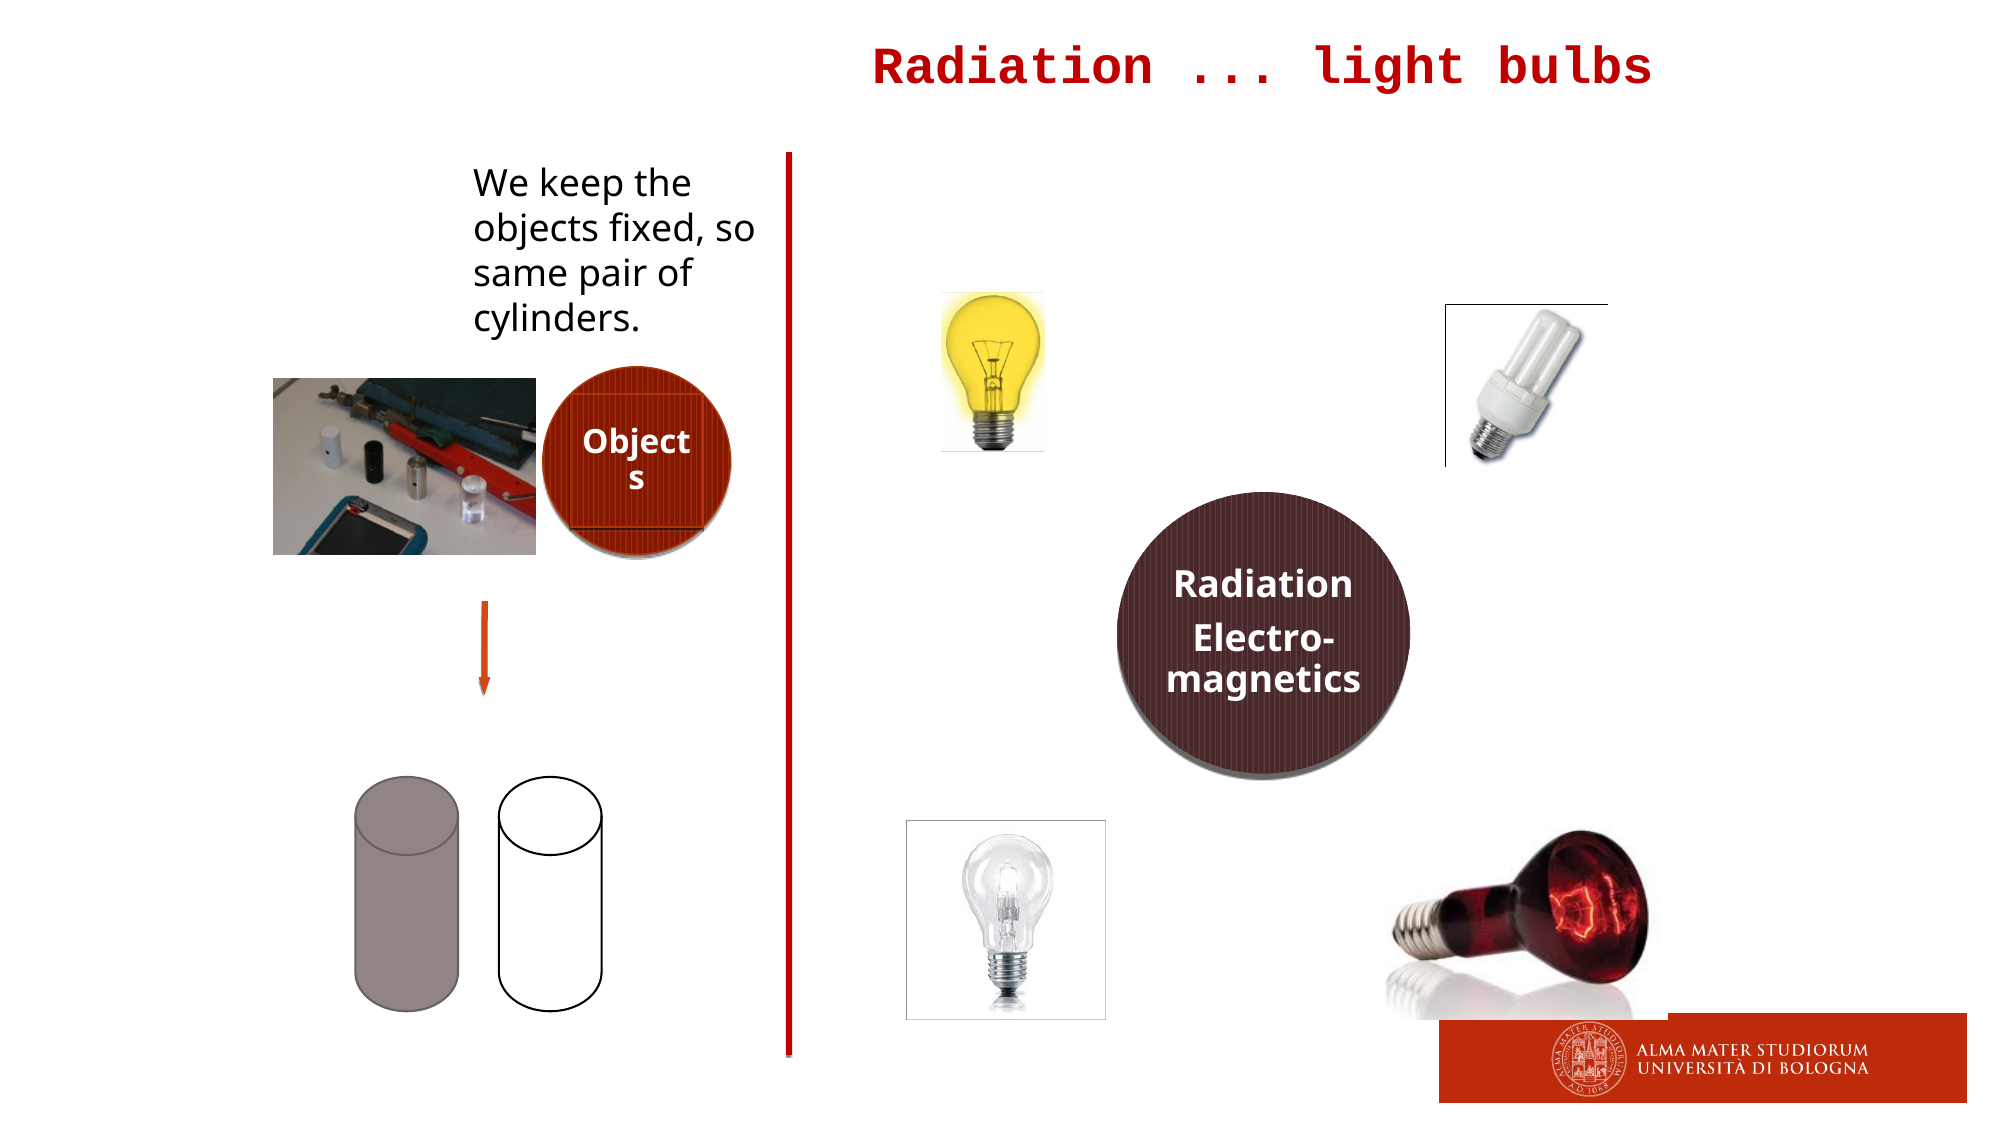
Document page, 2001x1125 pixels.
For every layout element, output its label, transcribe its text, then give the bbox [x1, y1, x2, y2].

text_box Radiation Electro-magnetics [1160, 533, 1367, 732]
picture [1445, 304, 1608, 467]
picture [906, 820, 1106, 1020]
picture [273, 378, 536, 555]
text_box [1117, 492, 1411, 774]
text_box Radiation ... light bulbs [806, 23, 1721, 103]
text_box [498, 776, 602, 1012]
picture [1369, 820, 1668, 1020]
text_box [355, 776, 459, 1012]
text_box We keep the objects fixed, so same pair of cylinders. [458, 151, 801, 303]
text_box Objects [570, 394, 703, 527]
picture [941, 292, 1045, 452]
text_box [542, 366, 731, 555]
